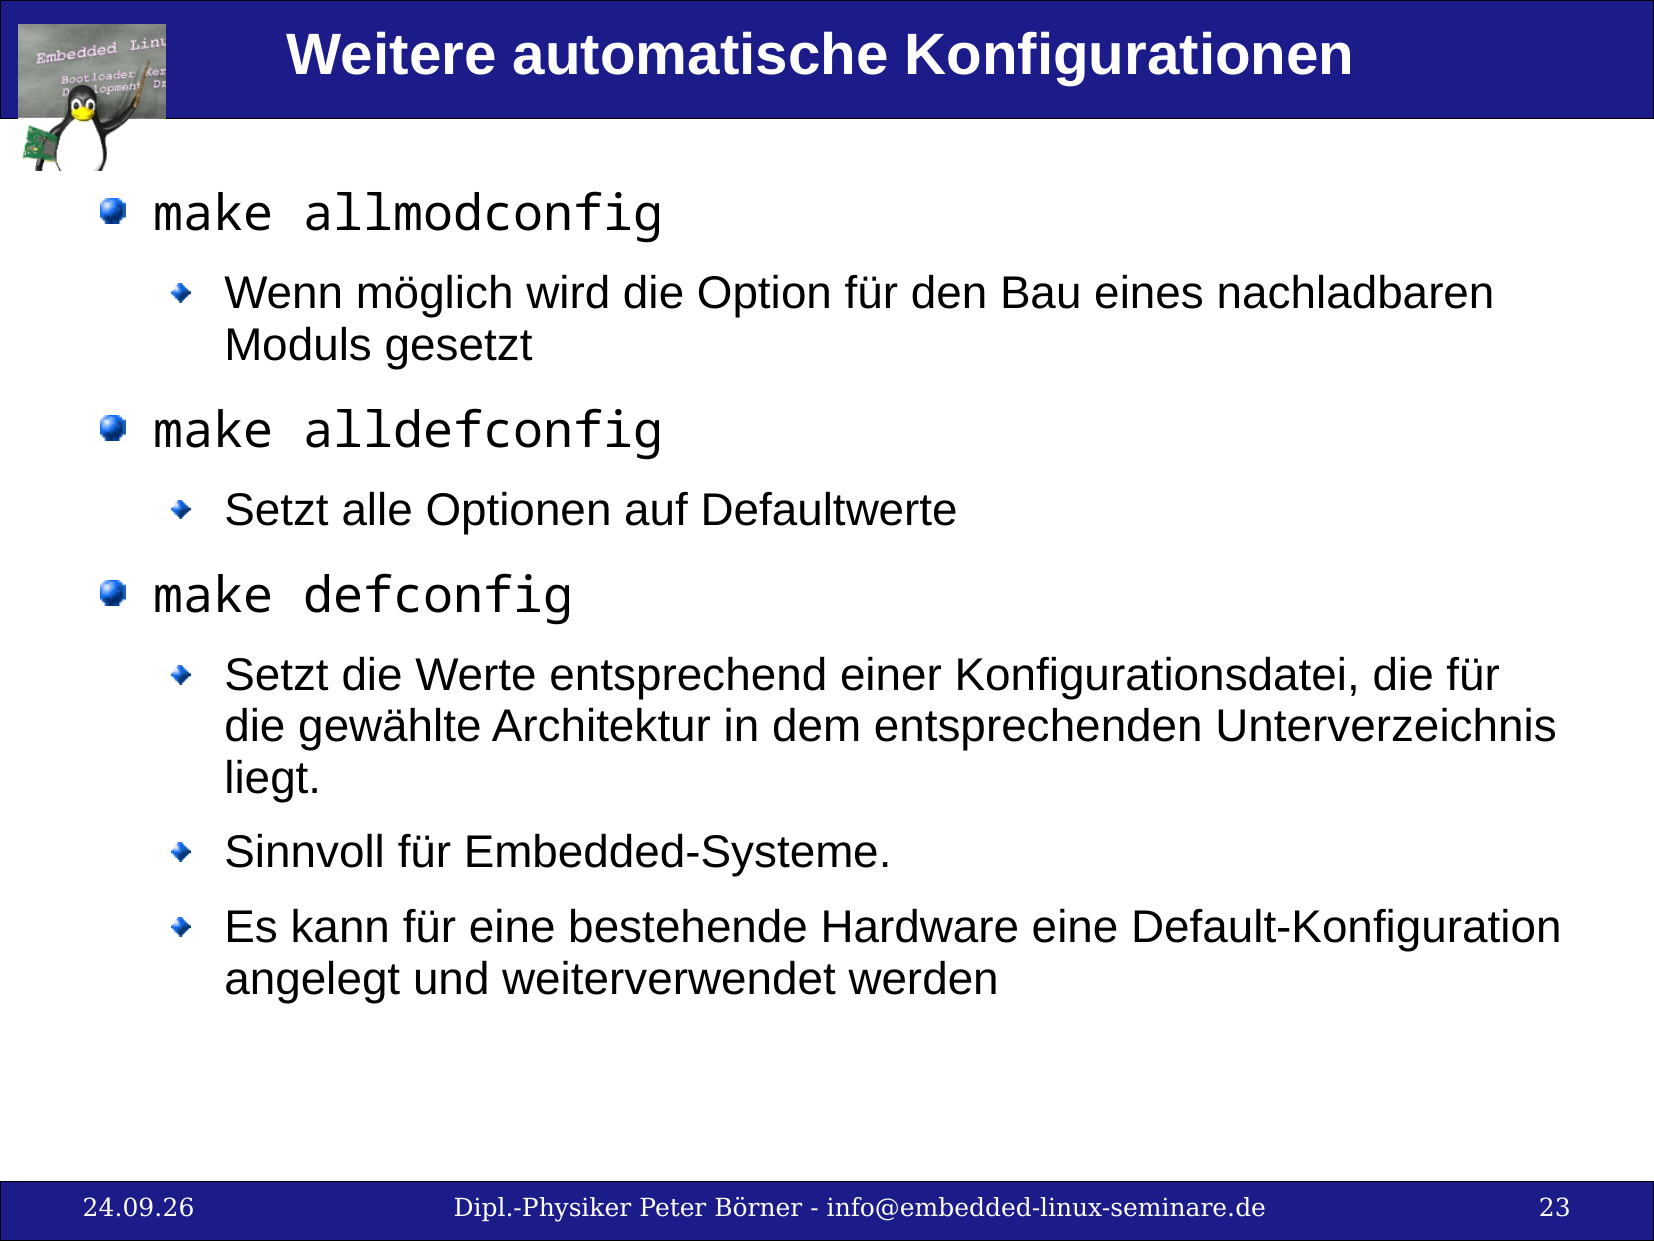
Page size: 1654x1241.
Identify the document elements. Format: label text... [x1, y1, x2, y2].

list make allmodconfig Wenn möglich wird die Option für den Bau eines nachladbaren Moduls gesetzt make alldefconfig Setzt alle Optionen auf Defaultwerte make defconfig Setzt die Werte entsprechend einer Konfigurationsdatei, die für die gewählte Architektur in dem entsprechenden Unterverzeichnis liegt. Sinnvoll für Embedded-Systeme. Es kann für eine bestehende Hardware eine Default-Konfiguration angelegt und weiterverwendet werden [82, 177, 1571, 1148]
title Weitere automatische Konfigurationen [76, 19, 1565, 89]
picture [18, 24, 166, 171]
